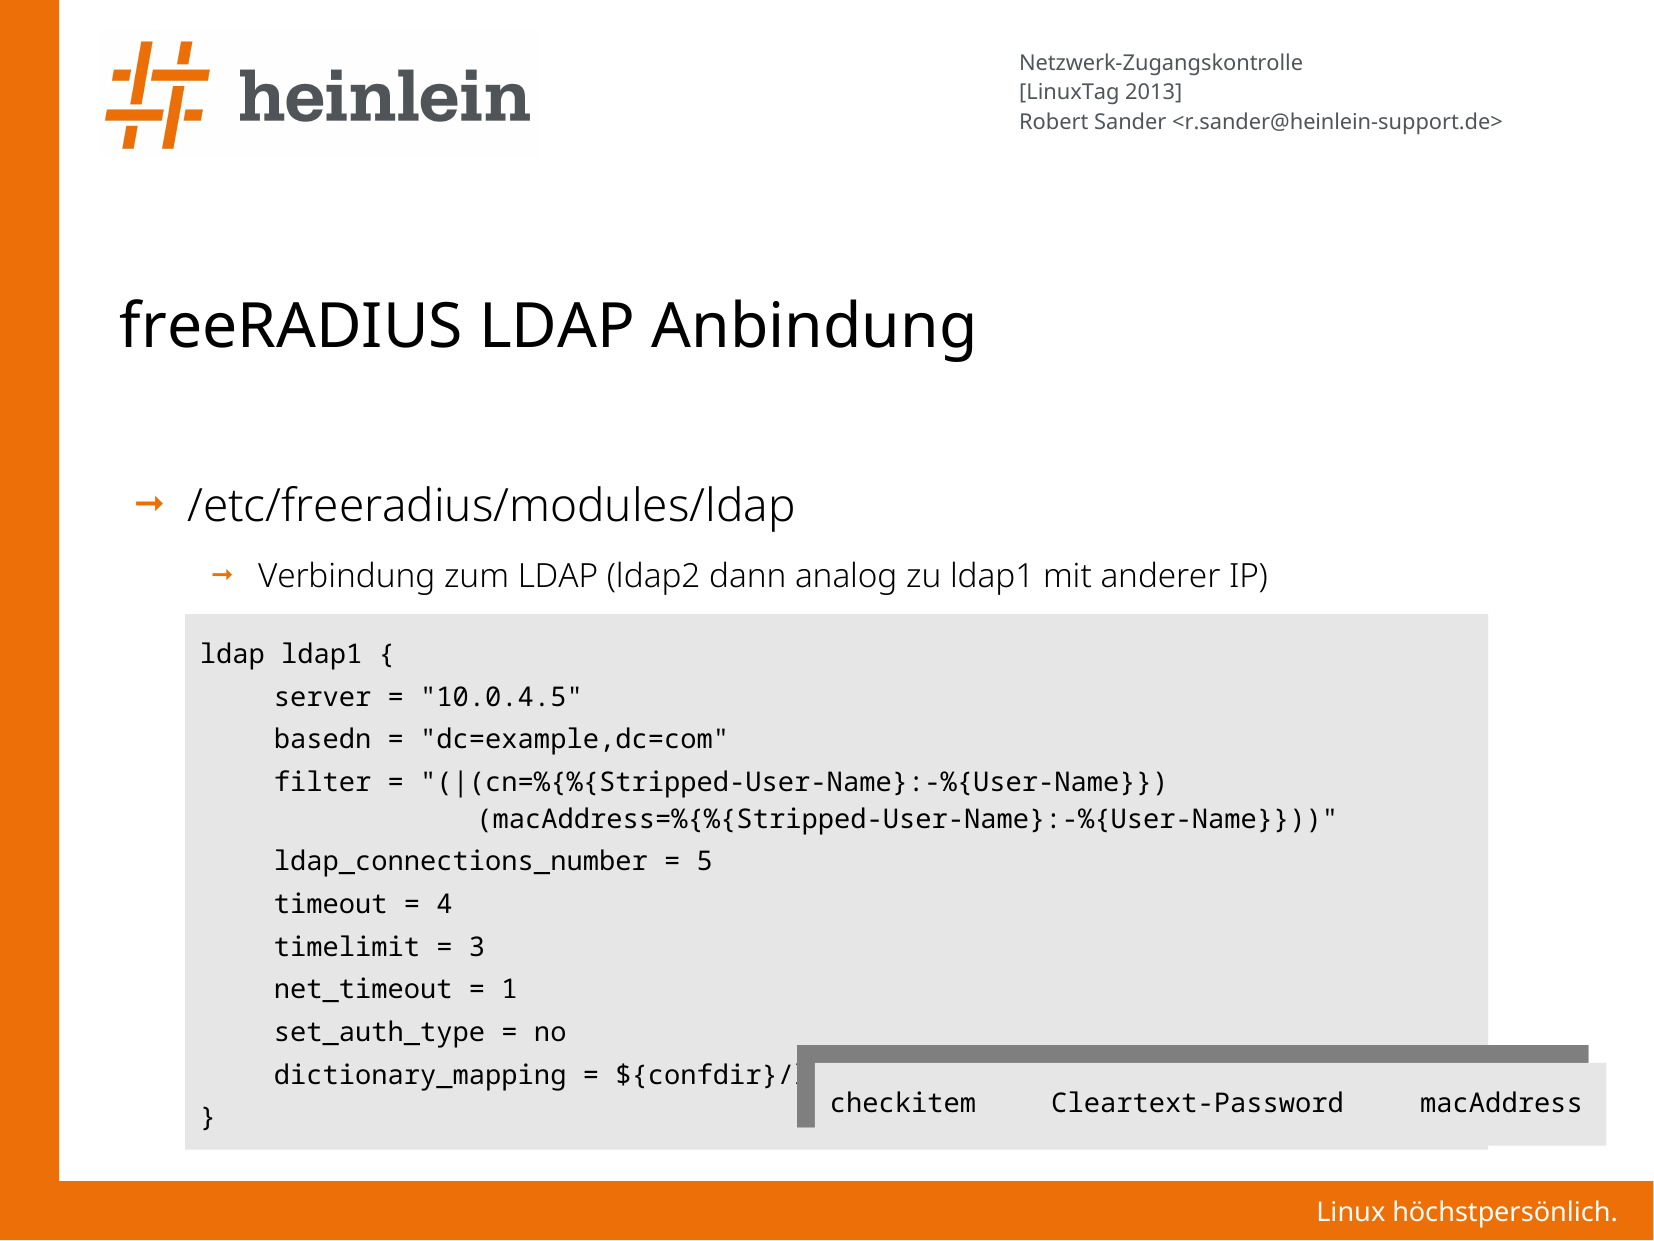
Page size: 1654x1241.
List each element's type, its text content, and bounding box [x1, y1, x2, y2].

title freeRADIUS LDAP Anbindung [119, 248, 1538, 367]
text_box checkitem Cleartext-Password macAddress [814, 1062, 1607, 1146]
picture [98, 27, 539, 158]
list /etc/freeradius/modules/ldap Verbindung zum LDAP (ldap2 dann analog zu ldap1 mit anderer IP) [116, 471, 1570, 626]
text_box ldap ldap1 { server = "10.0.4.5" basedn = "dc=example,dc=com" filter = "(|(cn=%{%{Stripped-User-Name}:-%{User-Name}}) (macAddress=%{%{Stripped-User-Name}:-%{User-Name}}))" ldap_connections_number = 5 timeout = 4 timelimit = 3 net_timeout = 1 set_auth_type = no dictionary_mapping = ${confdir}/ldap.attrmap } [185, 614, 1489, 1088]
